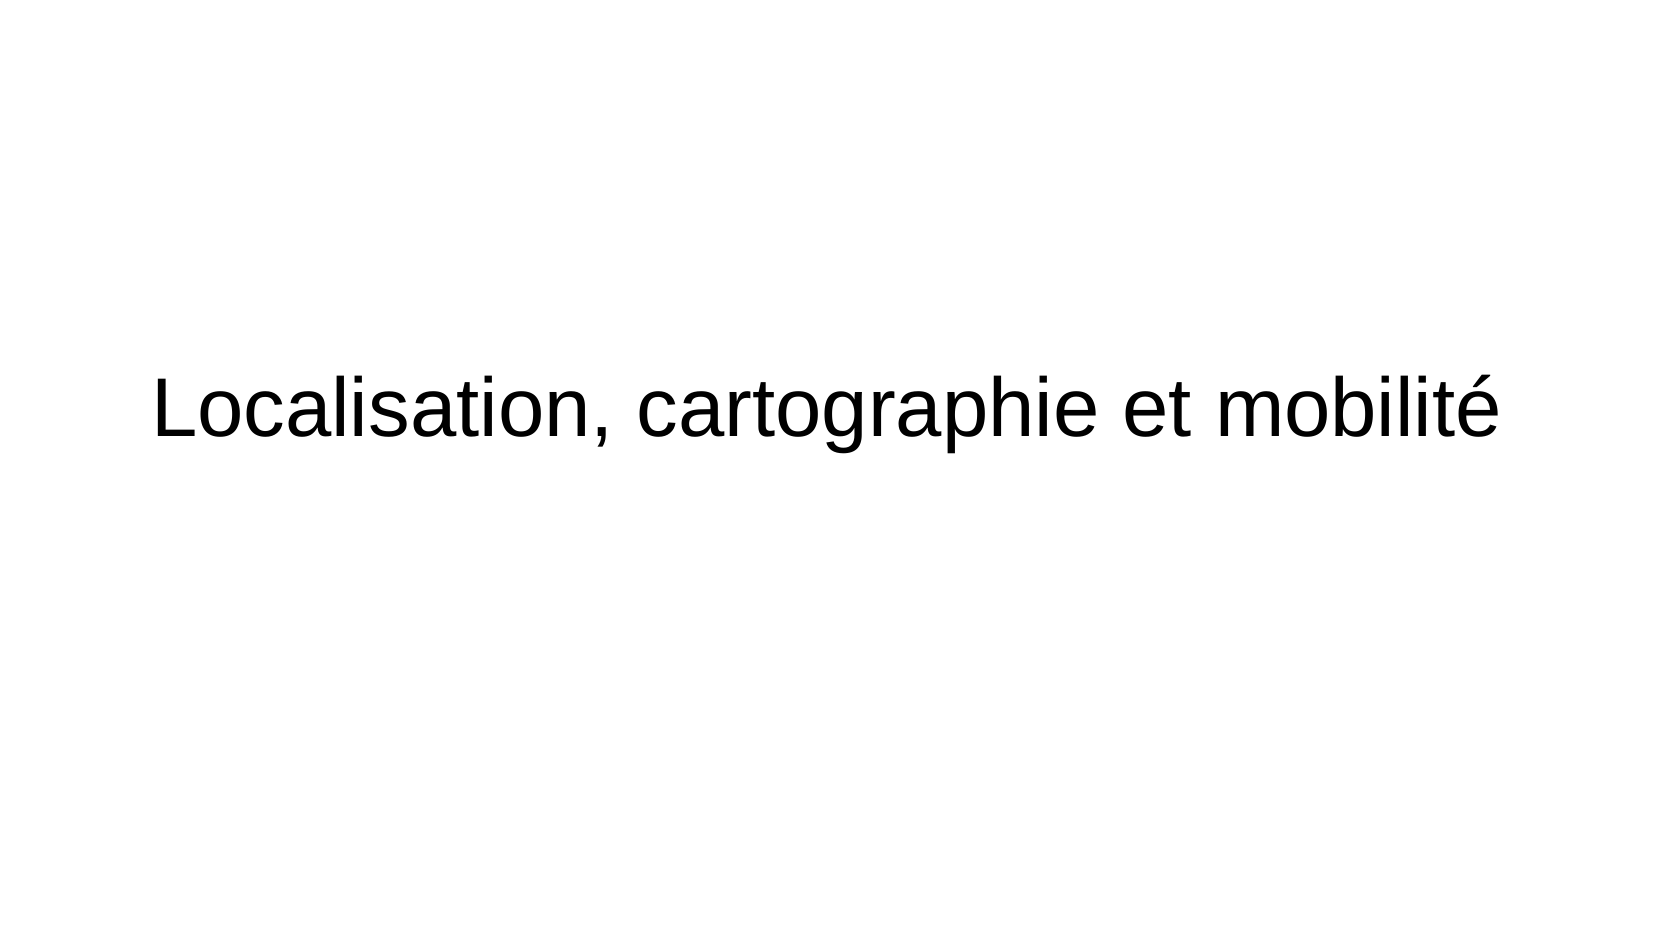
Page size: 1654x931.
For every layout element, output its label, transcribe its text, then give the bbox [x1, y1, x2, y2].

subtitle Localisation, cartographie et mobilité [82, 35, 1571, 780]
